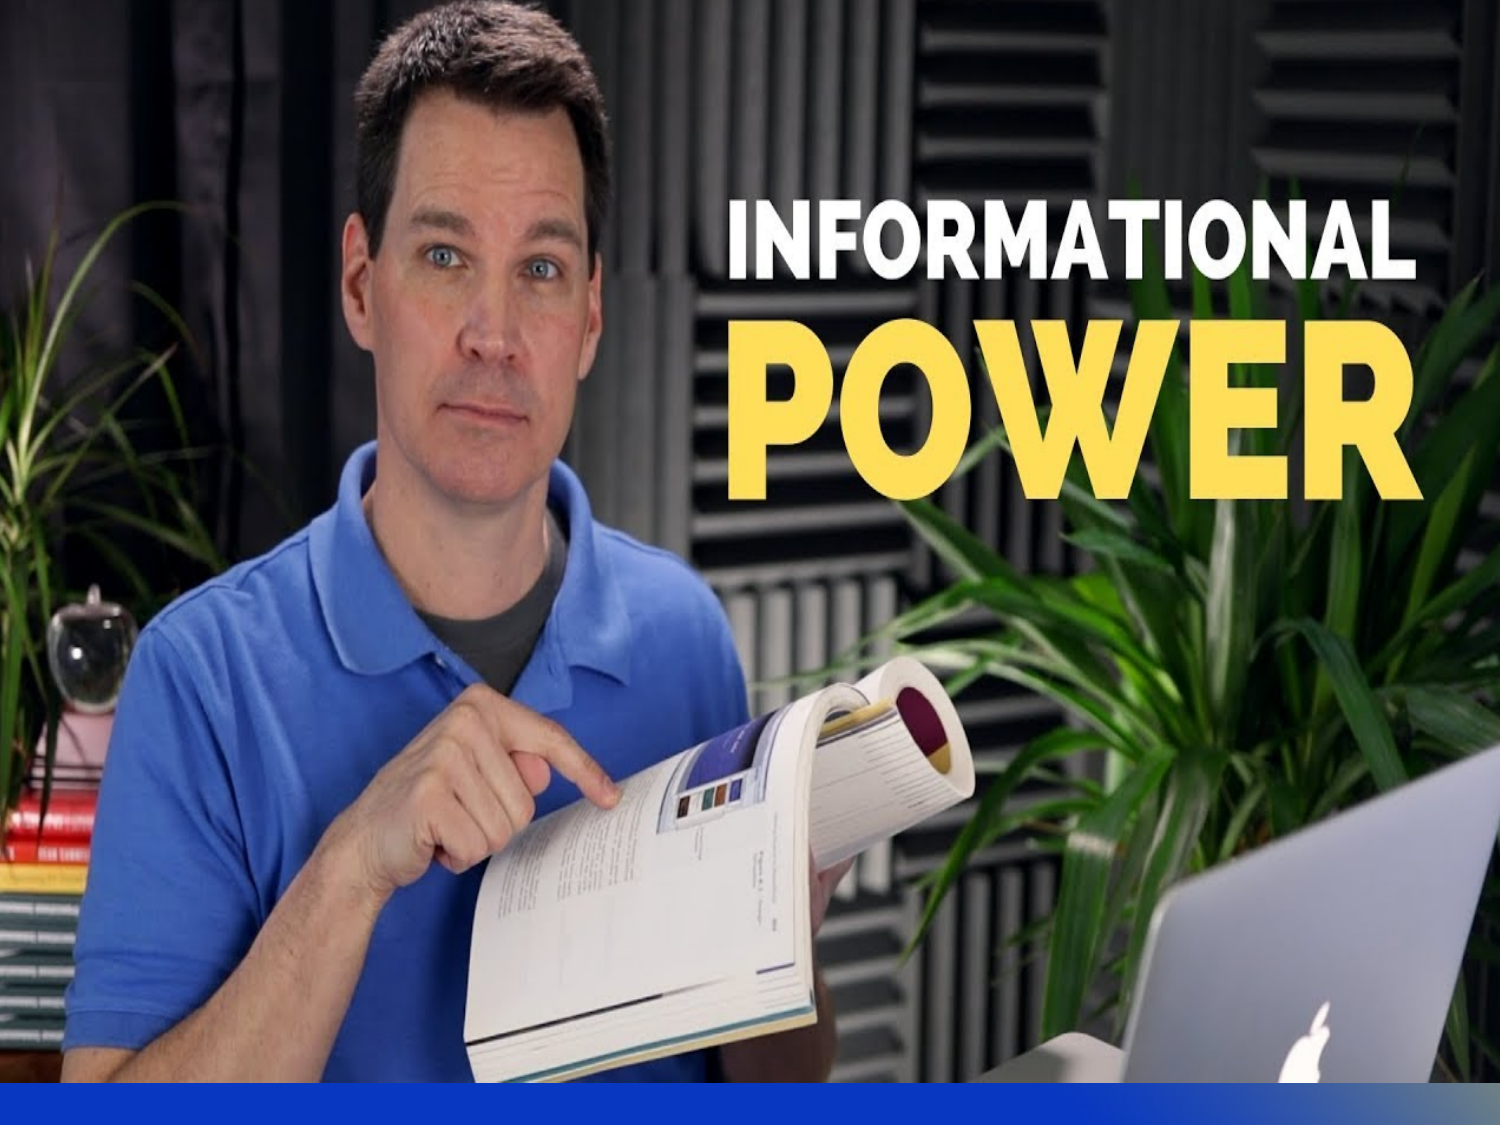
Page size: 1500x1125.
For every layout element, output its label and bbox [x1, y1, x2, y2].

picture [0, 0, 1500, 1125]
list [75, 262, 1426, 1106]
